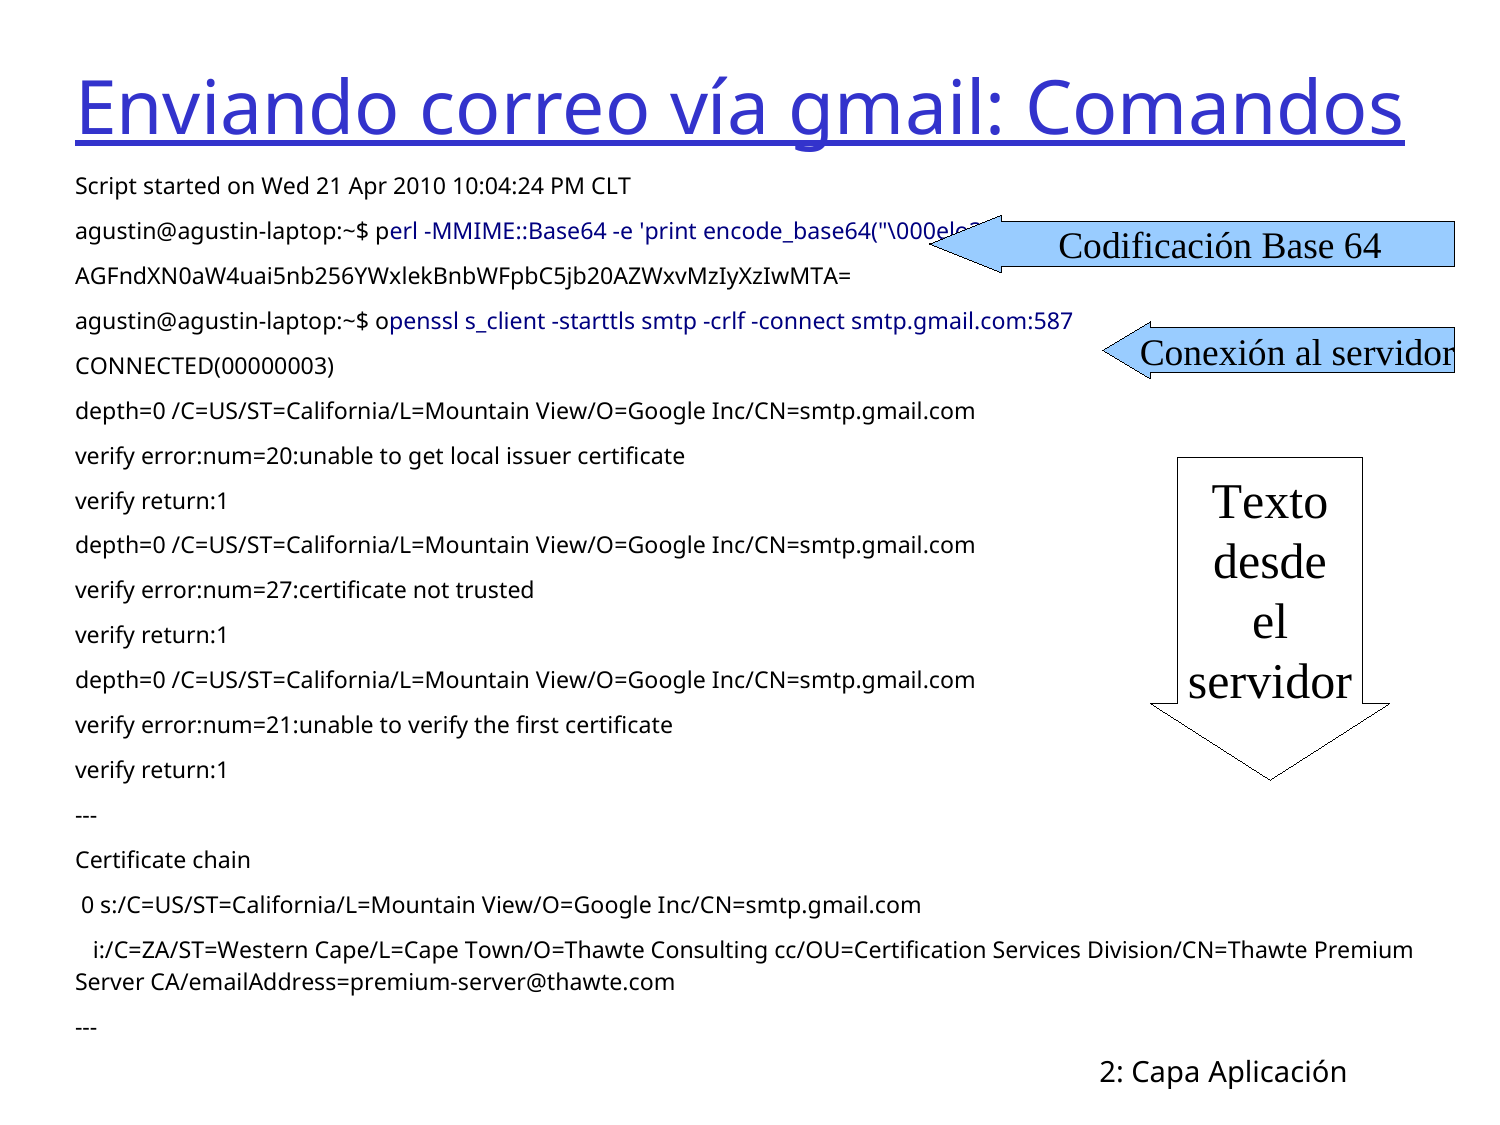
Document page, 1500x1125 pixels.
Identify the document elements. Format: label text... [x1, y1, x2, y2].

text_box Codificación Base 64 [929, 215, 1455, 273]
text_box Texto desde el servidor [1150, 457, 1390, 781]
list Script started on Wed 21 Apr 2010 10:04:24 PM CLT agustin@agustin-laptop:~$ perl -MMIME::Base64 -e 'print encode_base64("\000elo322utfsm\@gmail.com\000elo322_USM")' AGFndXN0aW4uai5nb256YWxlekBnbWFpbC5jb20AZWxvMzIyXzIwMTA= agustin@agustin-laptop:~$ openssl s_client -starttls smtp -crlf -connect smtp.gmail.com:587 CONNECTED(00000003) depth=0 /C=US/ST=California/L=Mountain View/O=Google Inc/CN=smtp.gmail.com verify error:num=20:unable to get local issuer certificate verify return:1 depth=0 /C=US/ST=California/L=Mountain View/O=Google Inc/CN=smtp.gmail.com verify error:num=27:certificate not trusted verify return:1 depth=0 /C=US/ST=California/L=Mountain View/O=Google Inc/CN=smtp.gmail.com verify error:num=21:unable to verify the first certificate verify return:1 --- Certificate chain 0 s:/C=US/ST=California/L=Mountain View/O=Google Inc/CN=smtp.gmail.com i:/C=ZA/ST=Western Cape/L=Cape Town/O=Thawte Consulting cc/OU=Certification Services Division/CN=Thawte Premium Server CA/emailAddress=premium-server@thawte.com --- [75, 169, 1426, 1077]
title Enviando correo vía gmail: Comandos [75, 23, 1426, 169]
text_box Conexión al servidor [1102, 321, 1455, 379]
